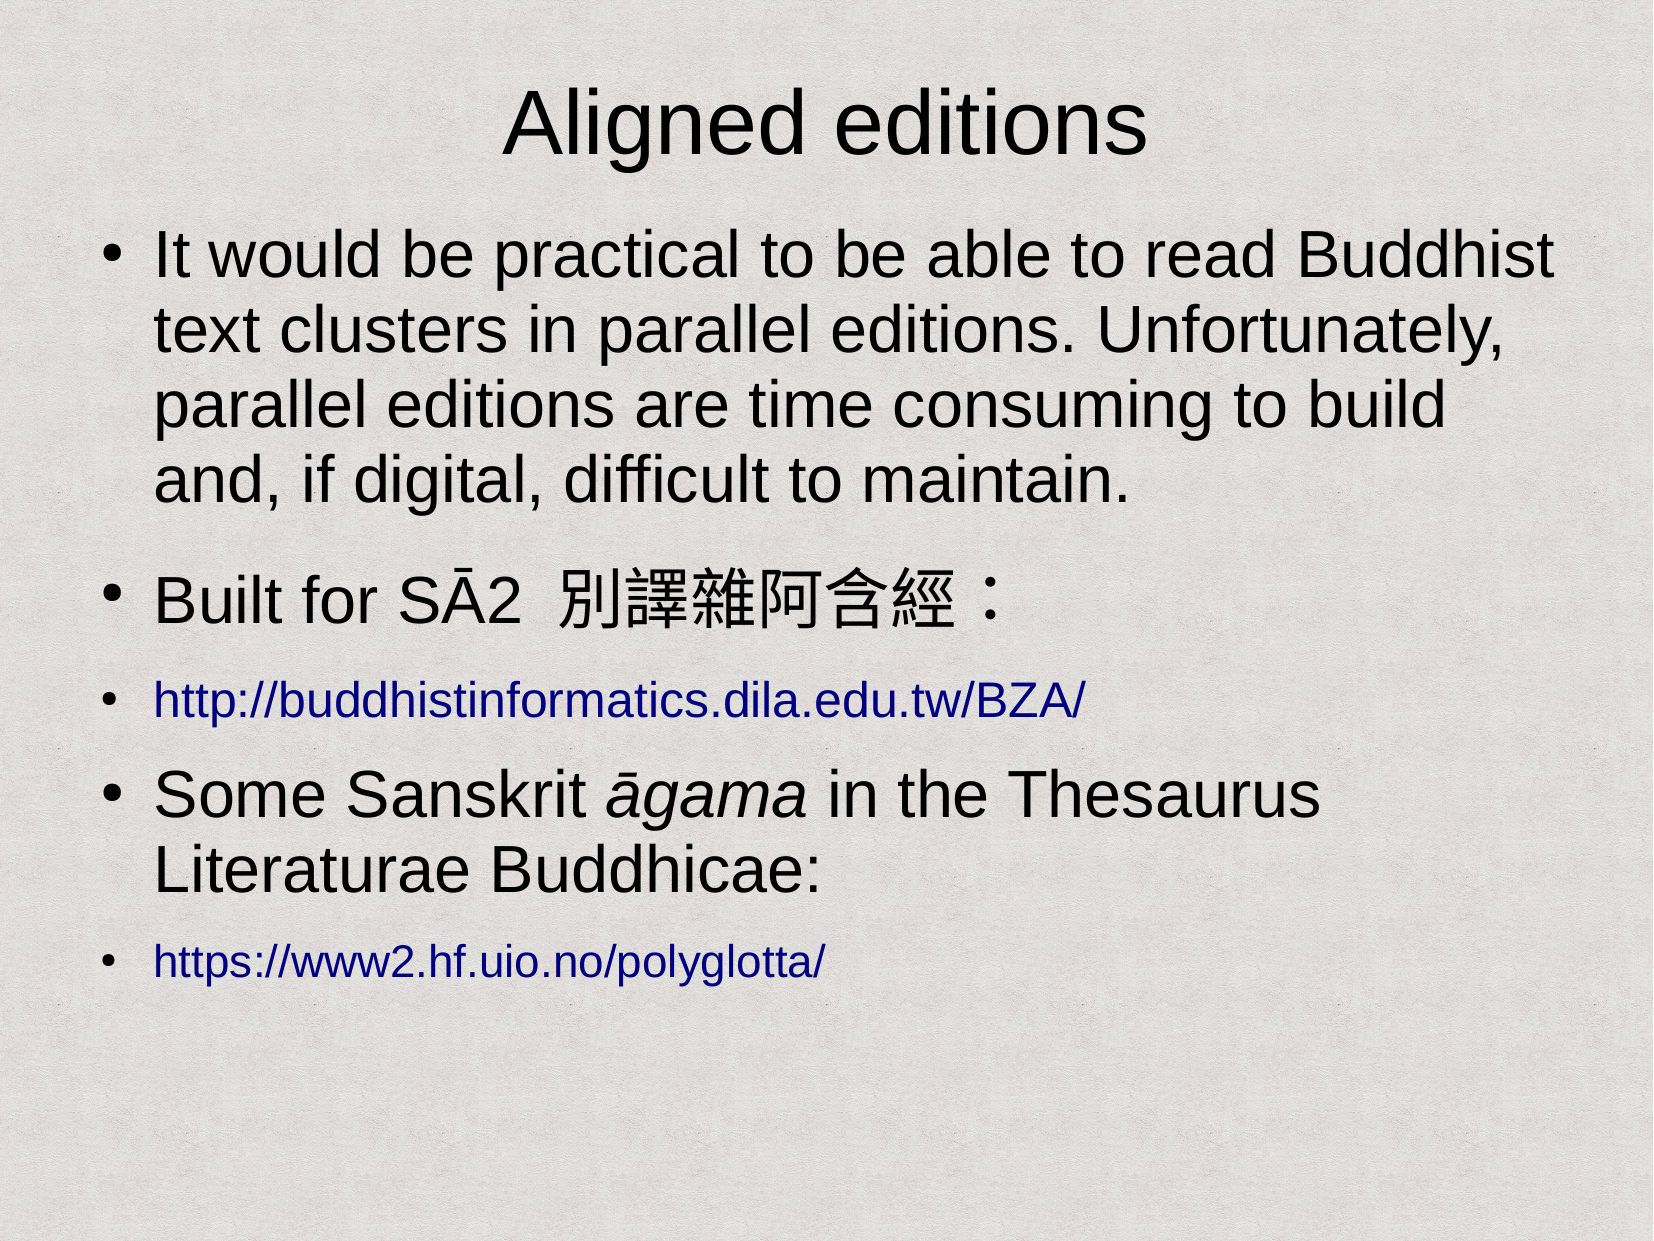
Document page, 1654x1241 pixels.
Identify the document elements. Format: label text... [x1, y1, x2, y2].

list It would be practical to be able to read Buddhist text clusters in parallel editions. Unfortunately, parallel editions are time consuming to build and, if digital, difficult to maintain. Built for SĀ2 別譯雜阿含經： http://buddhistinformatics.dila.edu.tw/BZA/ Some Sanskrit āgama in the Thesaurus Literaturae Buddhicae: https://www2.hf.uio.no/polyglotta/ [82, 217, 1571, 1165]
title Aligned editions [82, 56, 1571, 190]
picture [0, 0, 1654, 1241]
